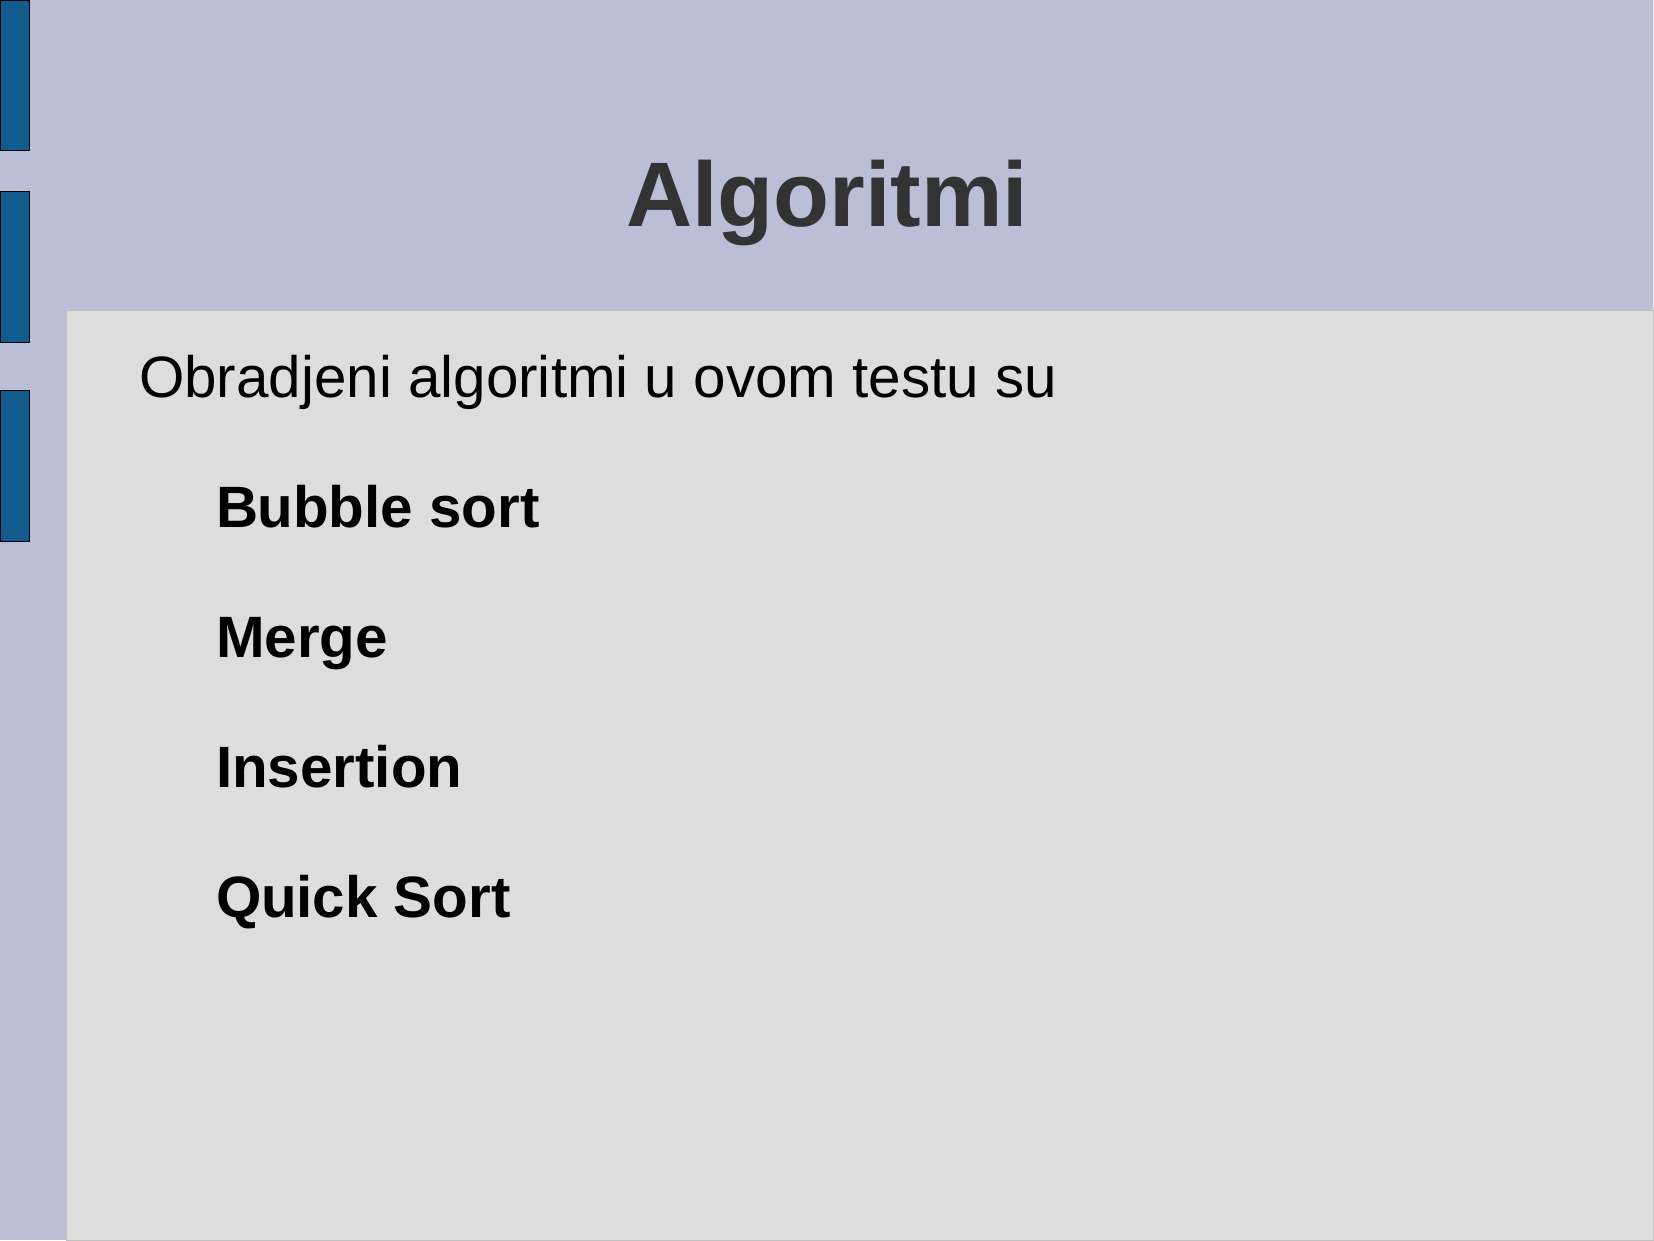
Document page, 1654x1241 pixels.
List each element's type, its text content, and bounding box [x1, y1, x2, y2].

list Obradjeni algoritmi u ovom testu su Bubble sort Merge Insertion Quick Sort [121, 344, 1534, 1127]
title Algoritmi [121, 91, 1534, 299]
